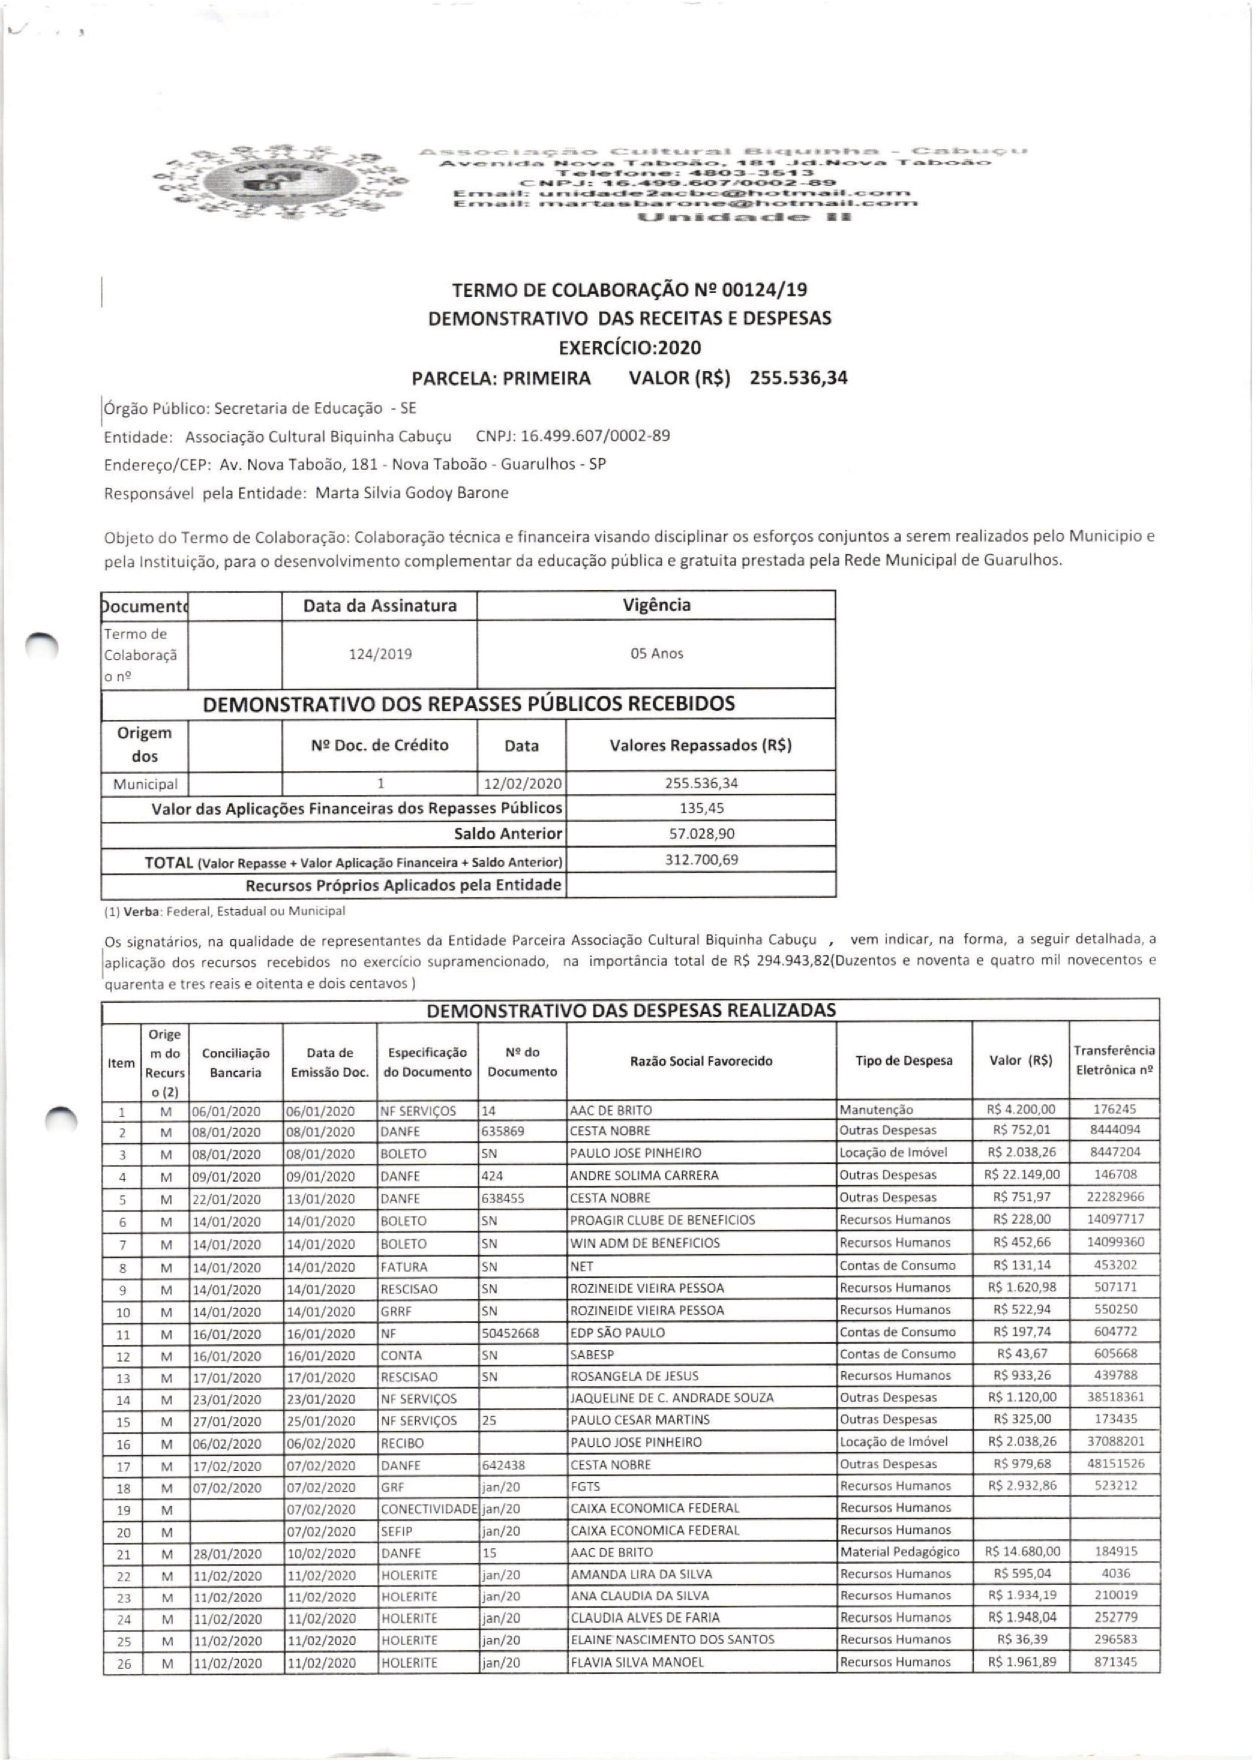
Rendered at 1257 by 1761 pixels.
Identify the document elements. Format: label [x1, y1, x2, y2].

text_box [0, 2, 1252, 1760]
